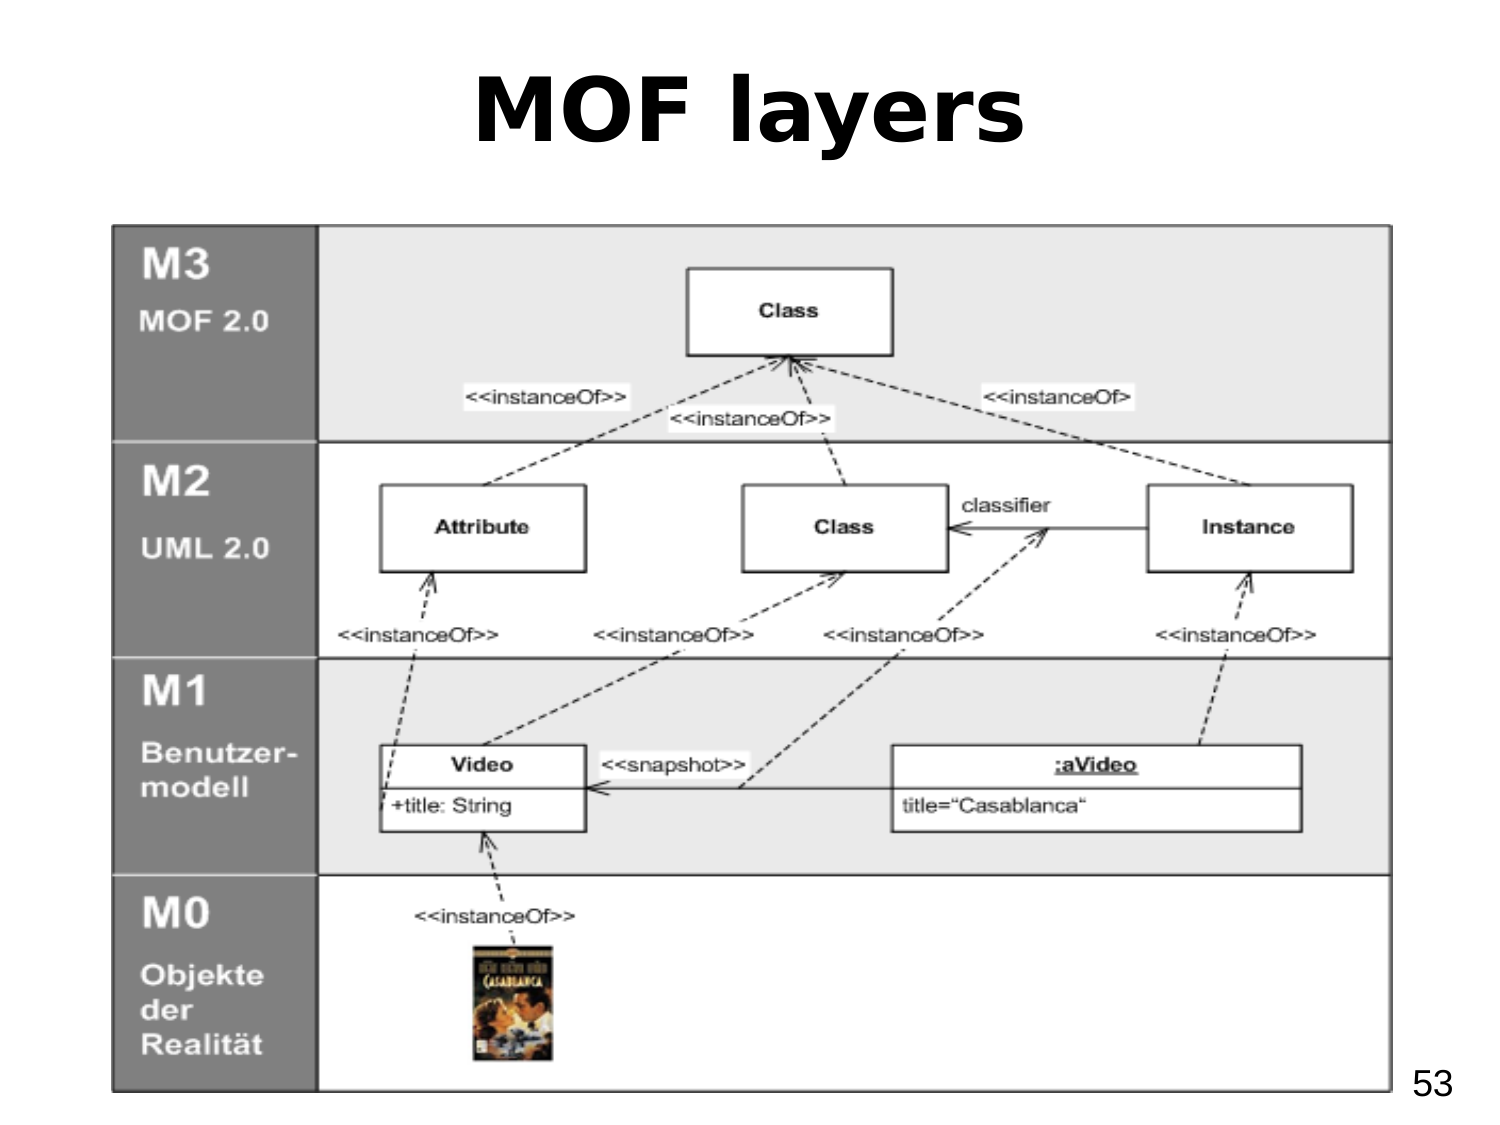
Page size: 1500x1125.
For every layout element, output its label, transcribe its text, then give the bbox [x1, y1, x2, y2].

title MOF layers [75, 44, 1425, 177]
picture [111, 224, 1393, 1093]
